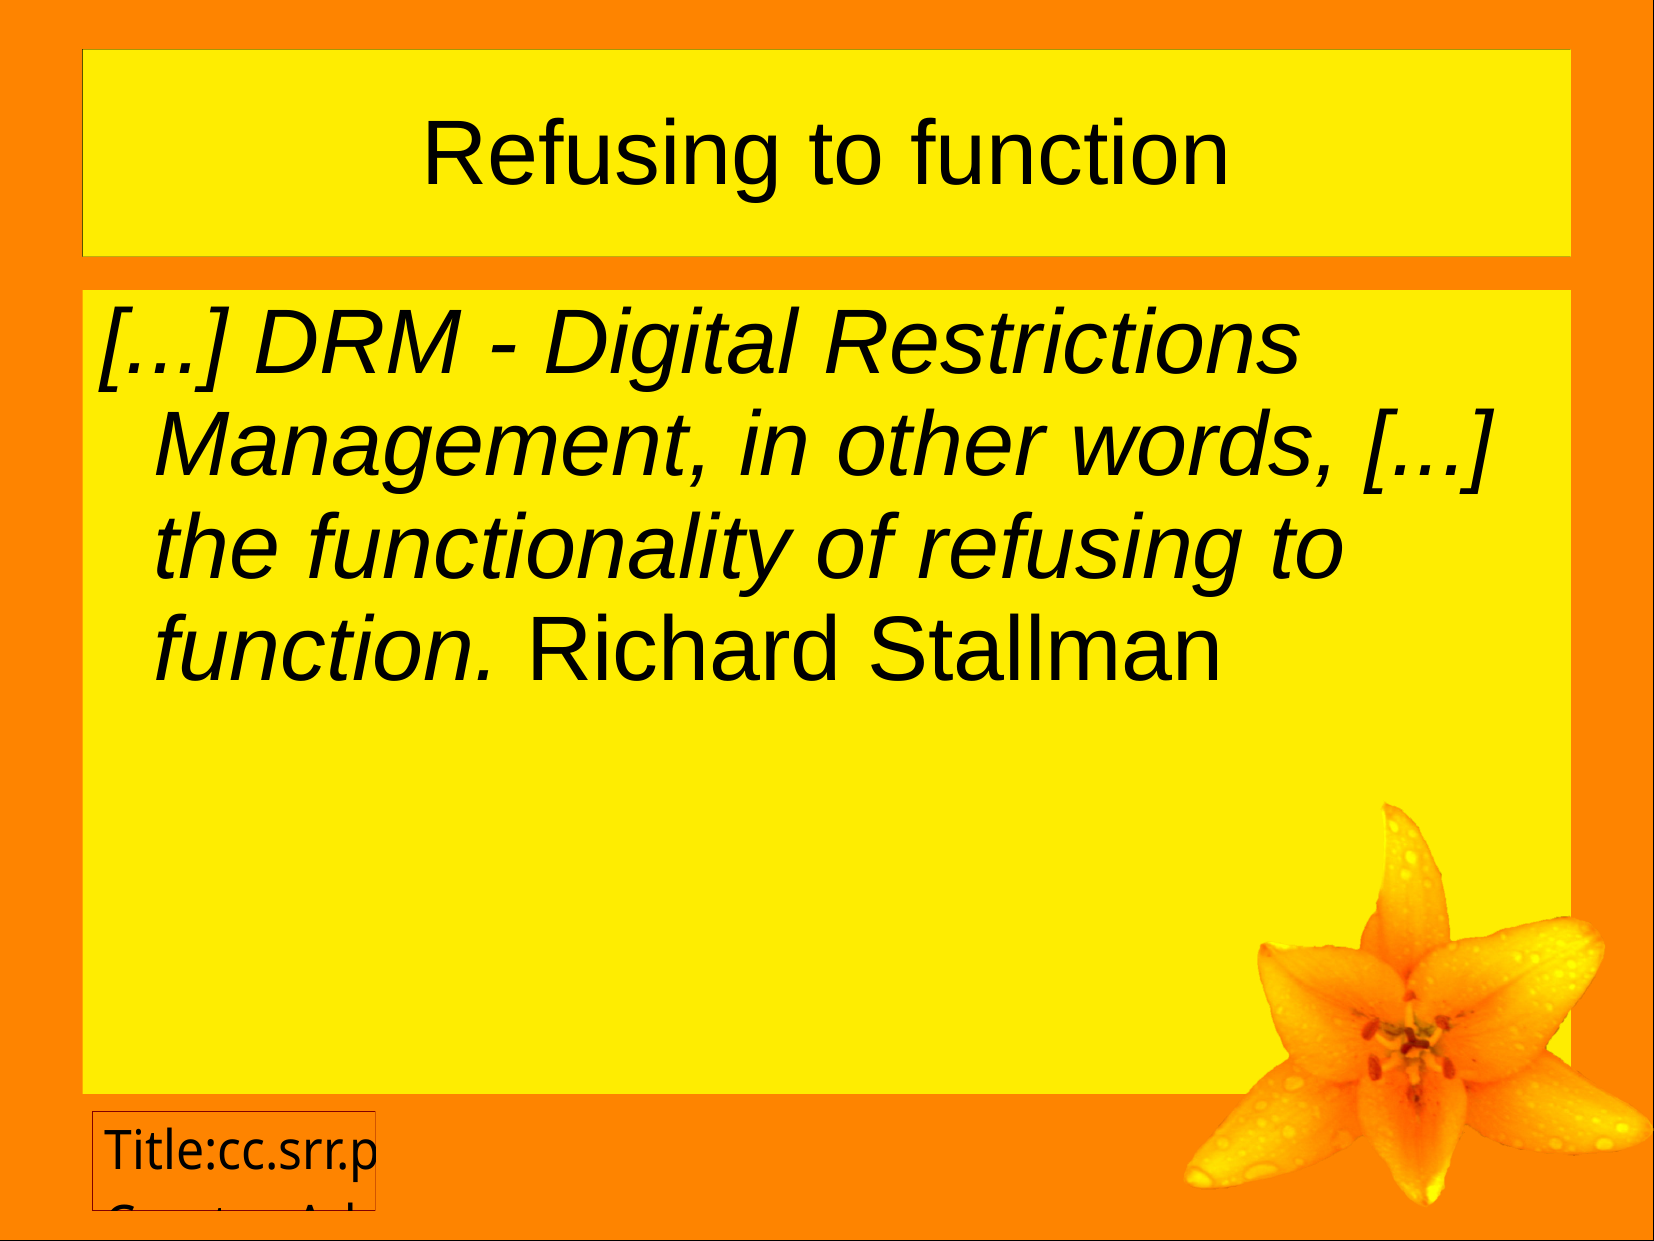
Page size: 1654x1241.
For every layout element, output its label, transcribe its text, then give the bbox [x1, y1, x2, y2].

title Refusing to function [82, 49, 1571, 257]
text_box [0, 0, 1654, 1241]
picture [1181, 767, 1654, 1241]
picture [88, 1108, 376, 1211]
list [...] DRM - Digital Restrictions Management, in other words, [...] the functionality of refusing to function. Richard Stallman [82, 290, 1571, 1094]
